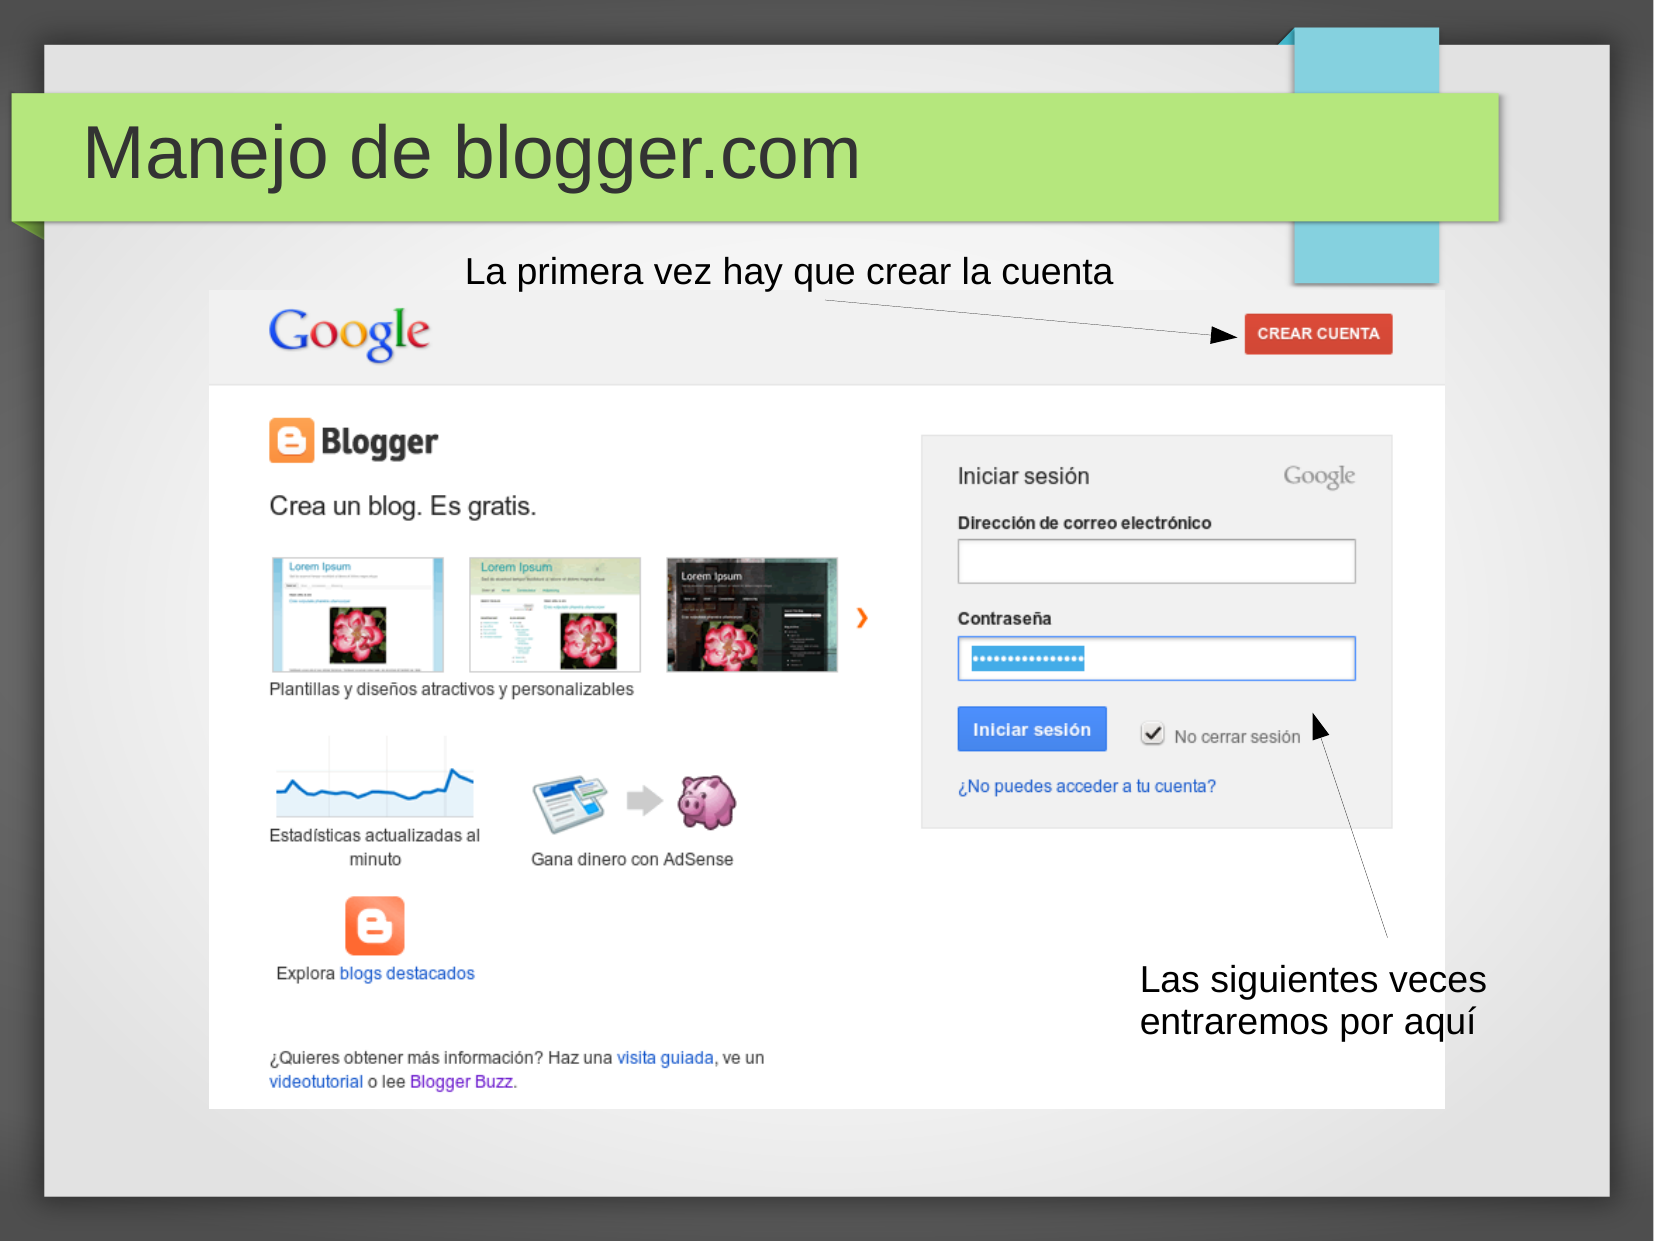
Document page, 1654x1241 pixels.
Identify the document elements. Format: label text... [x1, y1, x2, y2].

text_box Las siguientes veces entraremos por aquí [1125, 951, 1502, 1051]
picture [0, 0, 1654, 1241]
title Manejo de blogger.com [82, 49, 1571, 257]
text_box La primera vez hay que crear la cuenta [450, 243, 1129, 301]
